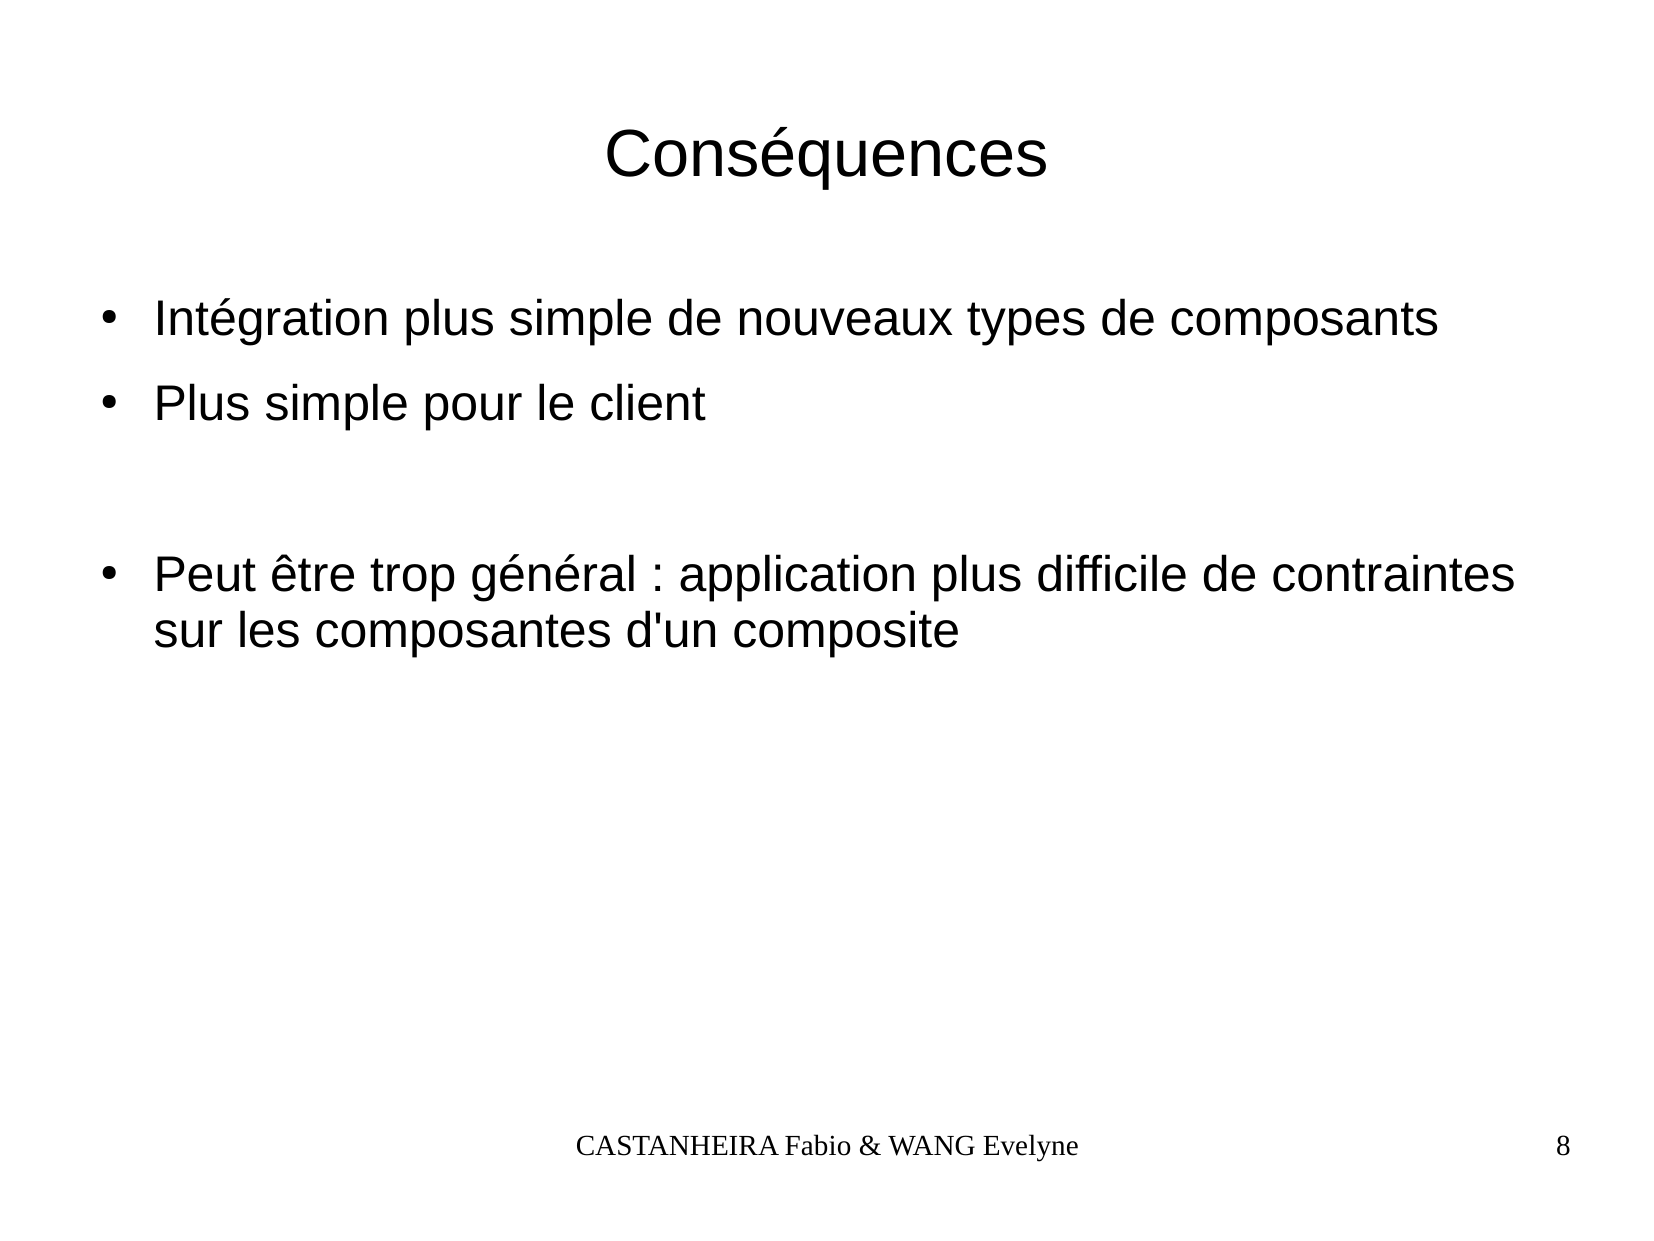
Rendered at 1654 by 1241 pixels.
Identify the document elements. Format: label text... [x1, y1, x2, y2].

list Intégration plus simple de nouveaux types de composants Plus simple pour le client Peut être trop général : application plus difficile de contraintes sur les composantes d'un composite [82, 290, 1538, 1010]
title Conséquences [82, 49, 1571, 257]
